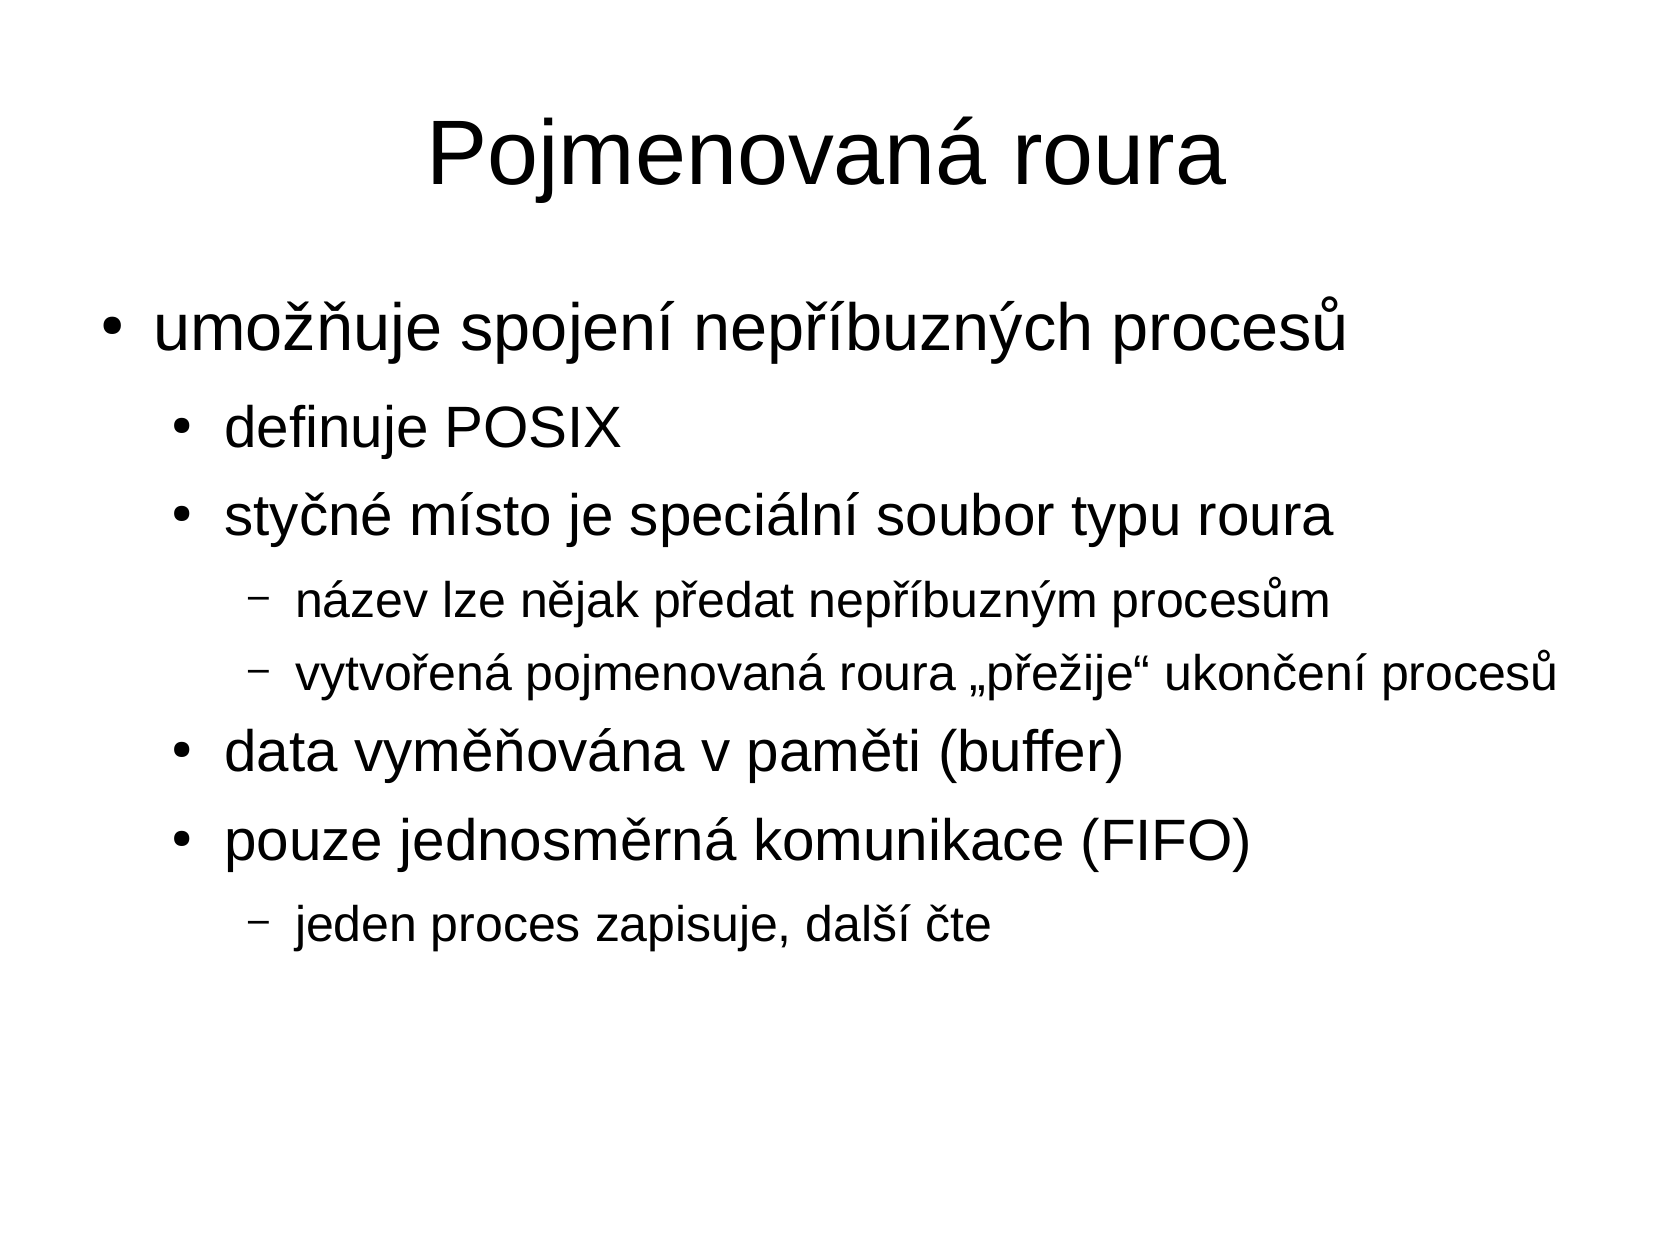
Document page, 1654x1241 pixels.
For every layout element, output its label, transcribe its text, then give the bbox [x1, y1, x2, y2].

list umožňuje spojení nepříbuzných procesů definuje POSIX styčné místo je speciální soubor typu roura název lze nějak předat nepříbuzným procesům vytvořená pojmenovaná roura „přežije“ ukončení procesů data vyměňována v paměti (buffer) pouze jednosměrná komunikace (FIFO) jeden proces zapisuje, další čte [82, 290, 1571, 1094]
title Pojmenovaná roura [82, 56, 1571, 250]
